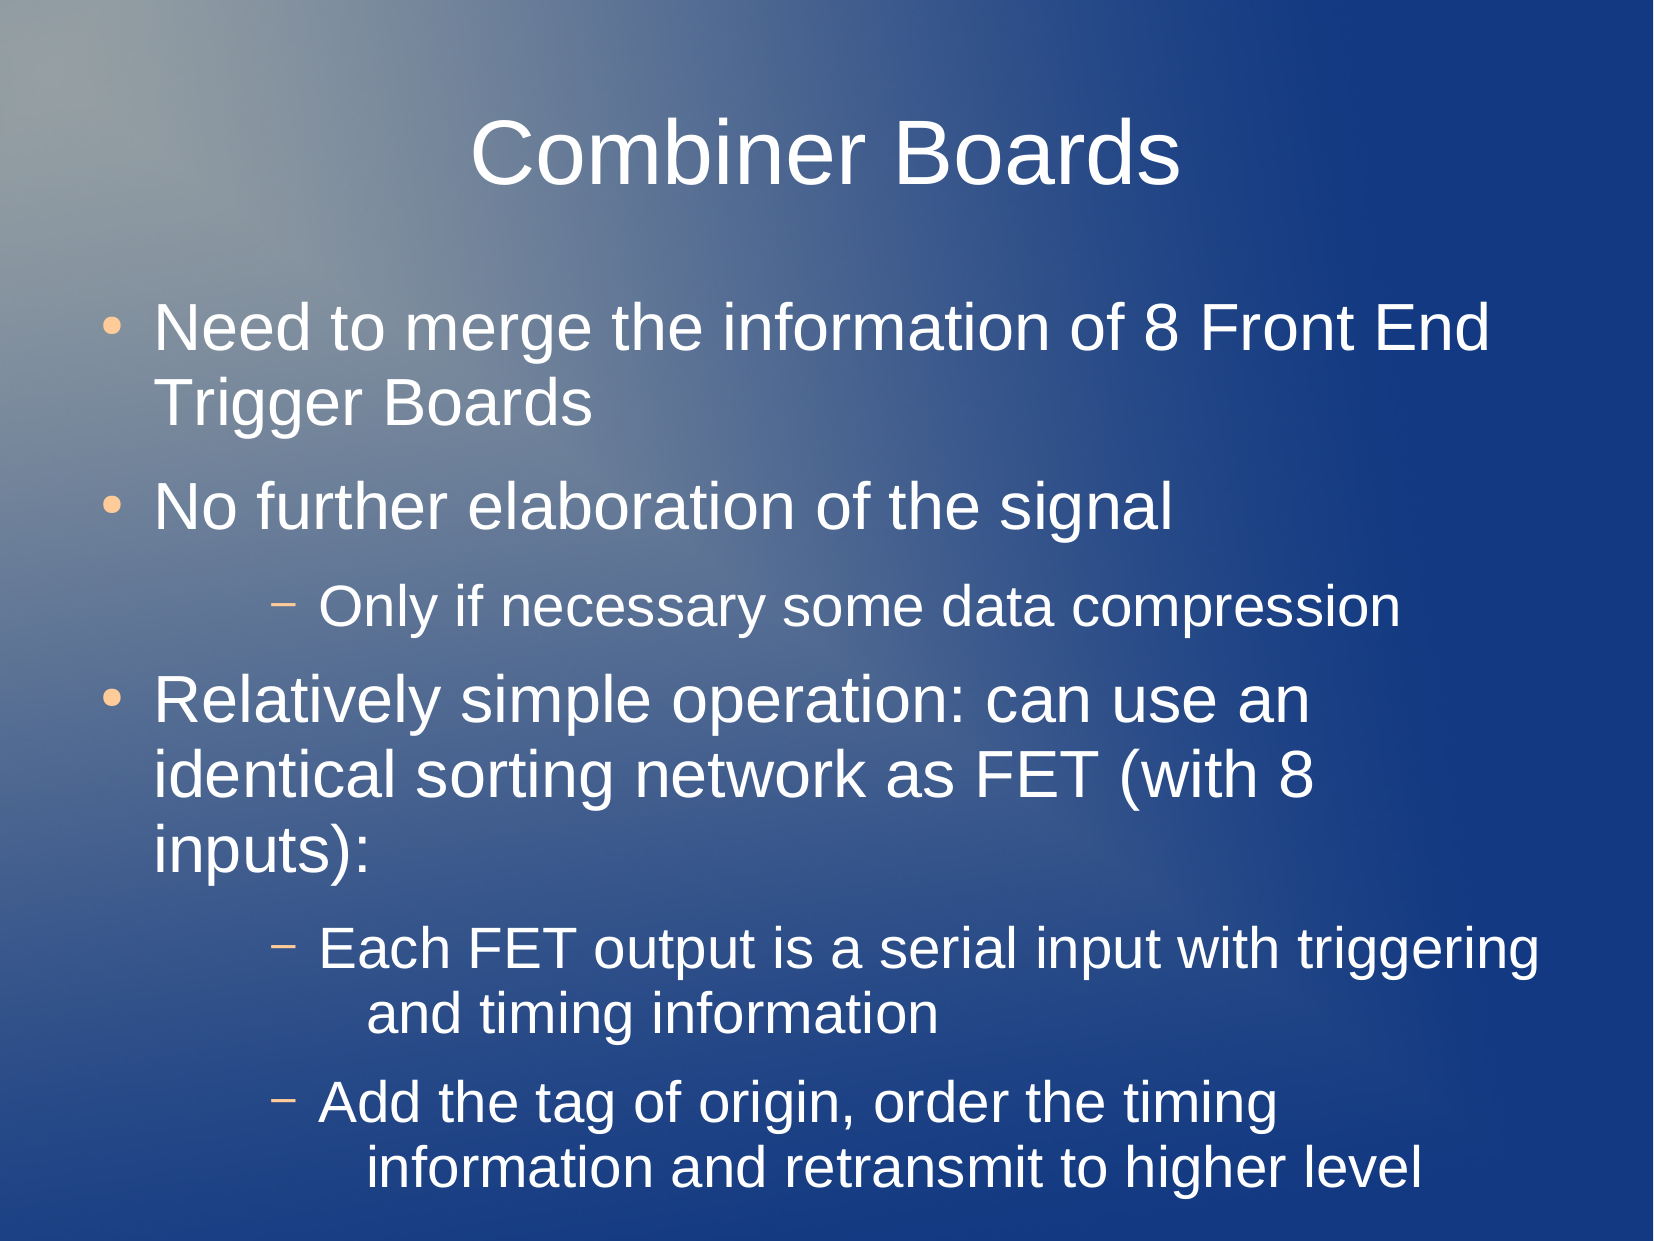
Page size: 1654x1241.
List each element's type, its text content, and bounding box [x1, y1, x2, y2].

picture [0, 0, 1654, 1241]
list Need to merge the information of 8 Front End Trigger Boards No further elaboration of the signal Only if necessary some data compression Relatively simple operation: can use an identical sorting network as FET (with 8 inputs): Each FET output is a serial input with triggering and timing information Add the tag of origin, order the timing information and retransmit to higher level [82, 290, 1571, 1200]
title Combiner Boards [82, 49, 1571, 257]
